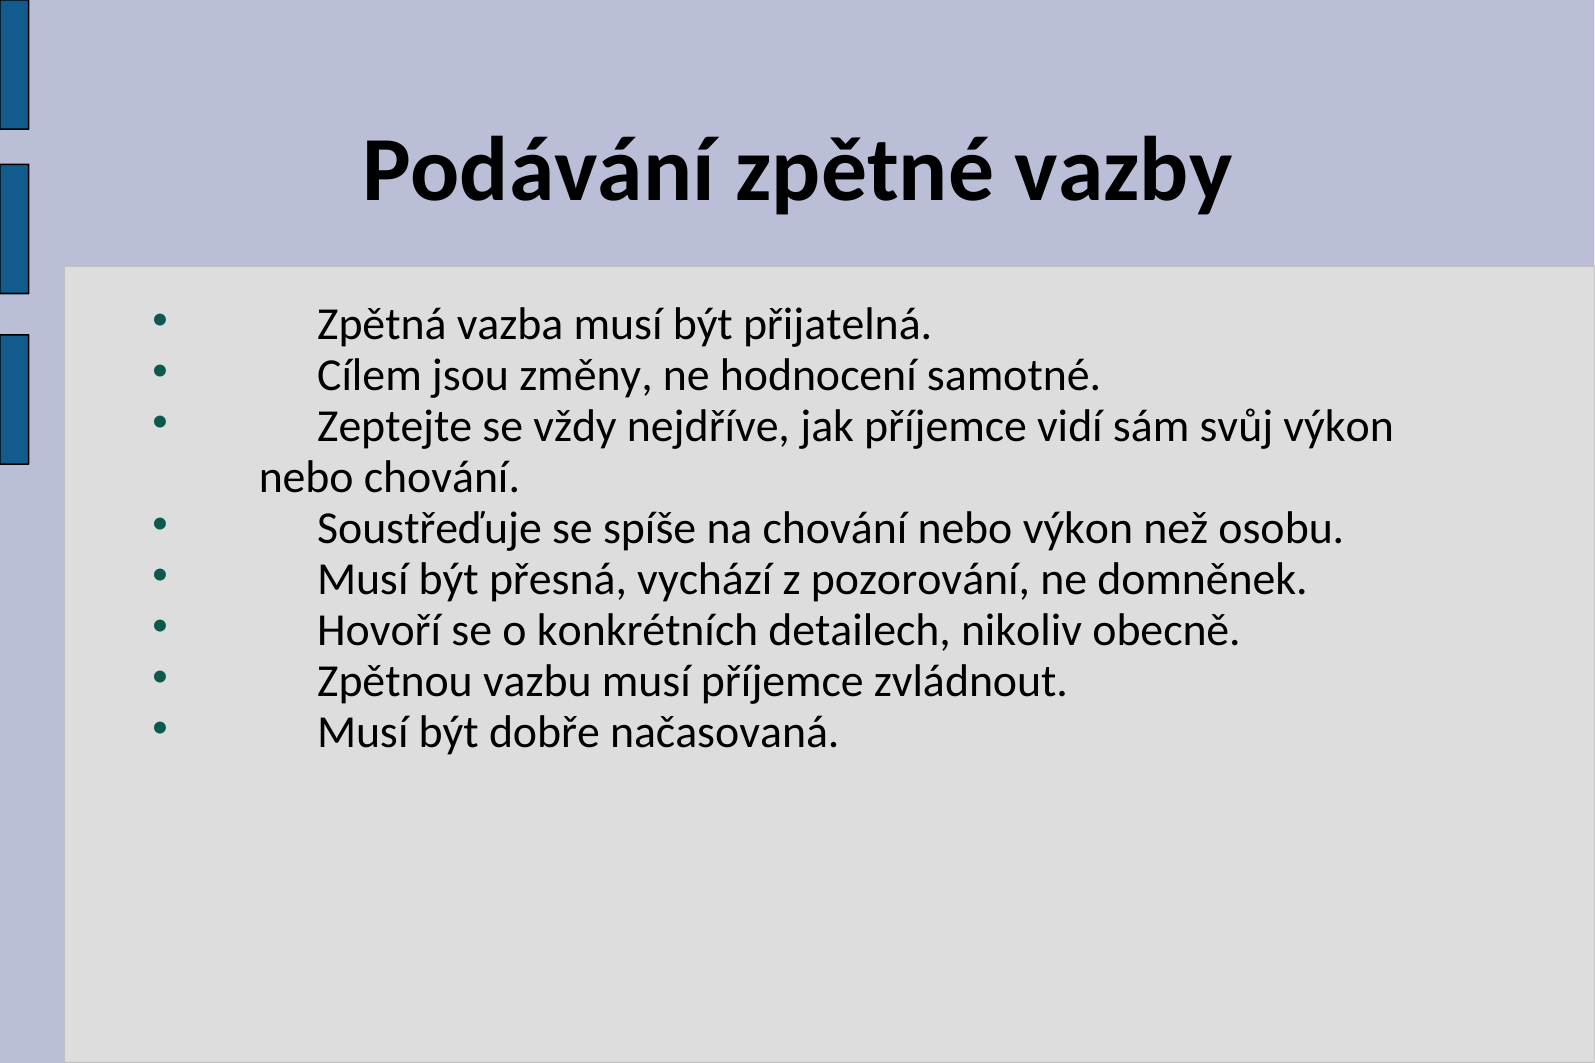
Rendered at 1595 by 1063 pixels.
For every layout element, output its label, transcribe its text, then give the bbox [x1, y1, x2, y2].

title Podávání zpětné vazby [117, 85, 1479, 249]
list Zpětná vazba musí být přijatelná. Cílem jsou změny, ne hodnocení samotné. Zeptejte se vždy nejdříve, jak příjemce vidí sám svůj výkon nebo chování. Soustřeďuje se spíše na chování nebo výkon než osobu. Musí být přesná, vychází z pozorování, ne domněnek. Hovoří se o konkrétních detailech, nikoliv obecně. Zpětnou vazbu musí příjemce zvládnout. Musí být dobře načasovaná. [117, 295, 1479, 951]
